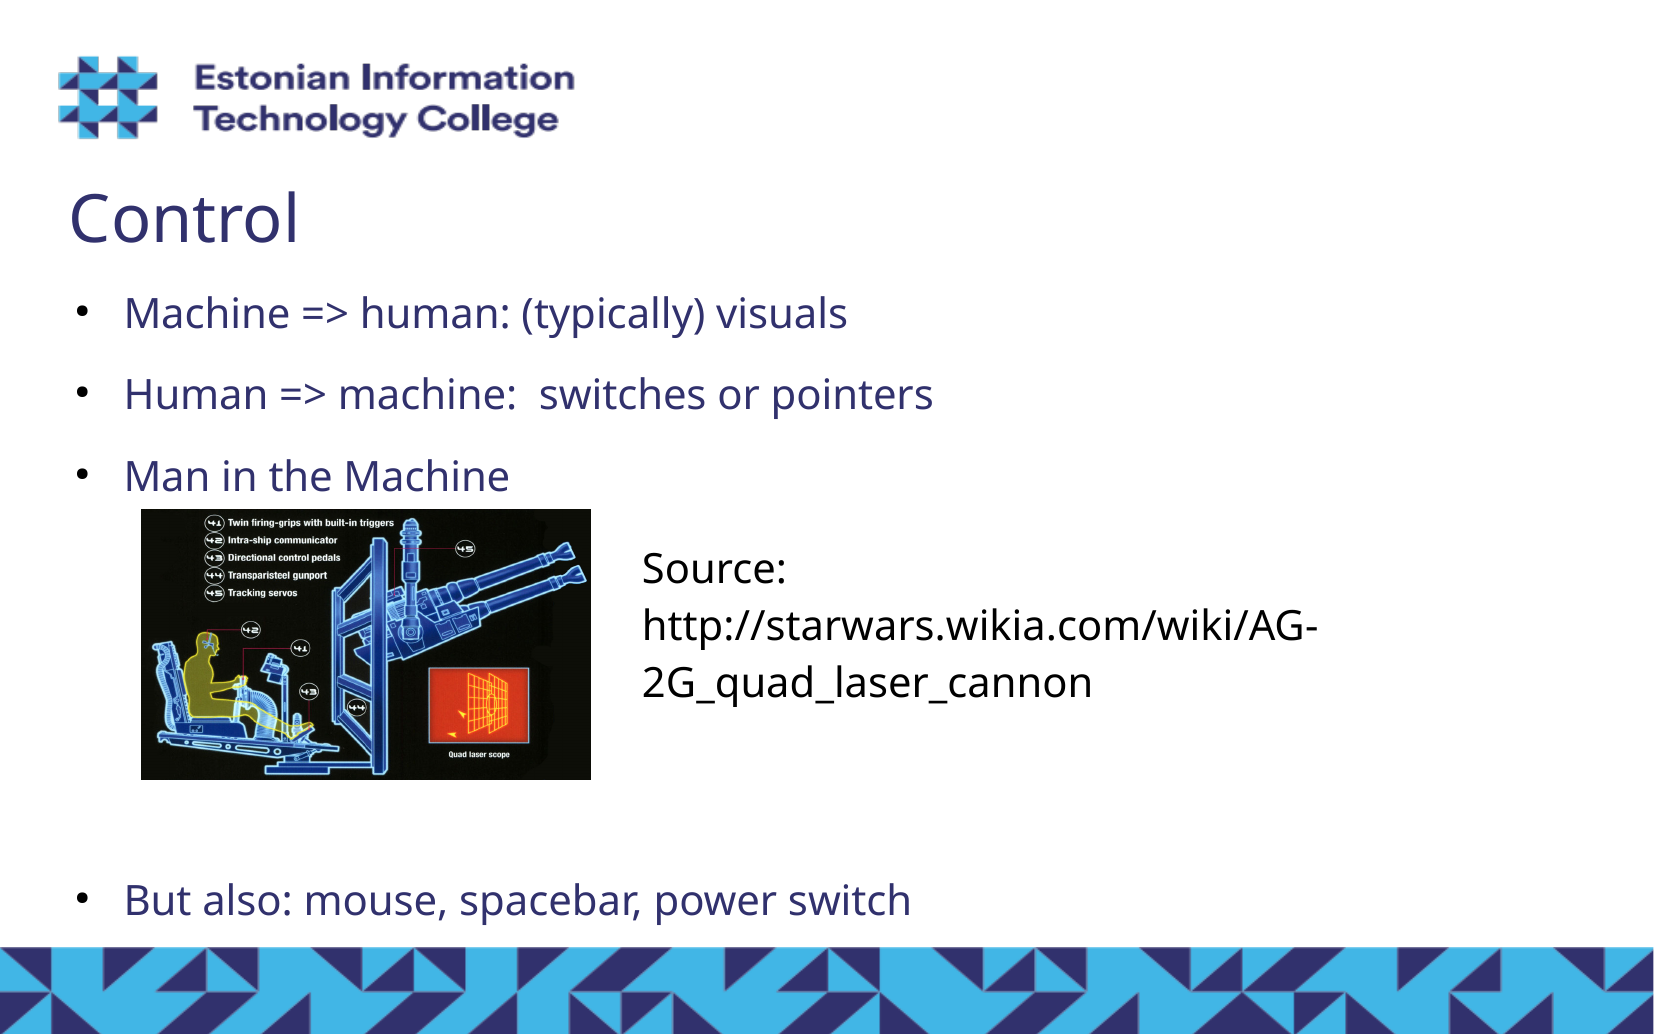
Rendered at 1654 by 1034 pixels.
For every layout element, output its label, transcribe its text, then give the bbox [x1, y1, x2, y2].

list Machine => human: (typically) visuals Human => machine: switches or pointers Man in the Machine But also: mouse, spacebar, power switch [59, 283, 1595, 936]
title Control [68, 147, 1536, 283]
text_box Source: http://starwars.wikia.com/wiki/AG-2G_quad_laser_cannon [627, 531, 1335, 694]
picture [141, 509, 591, 780]
